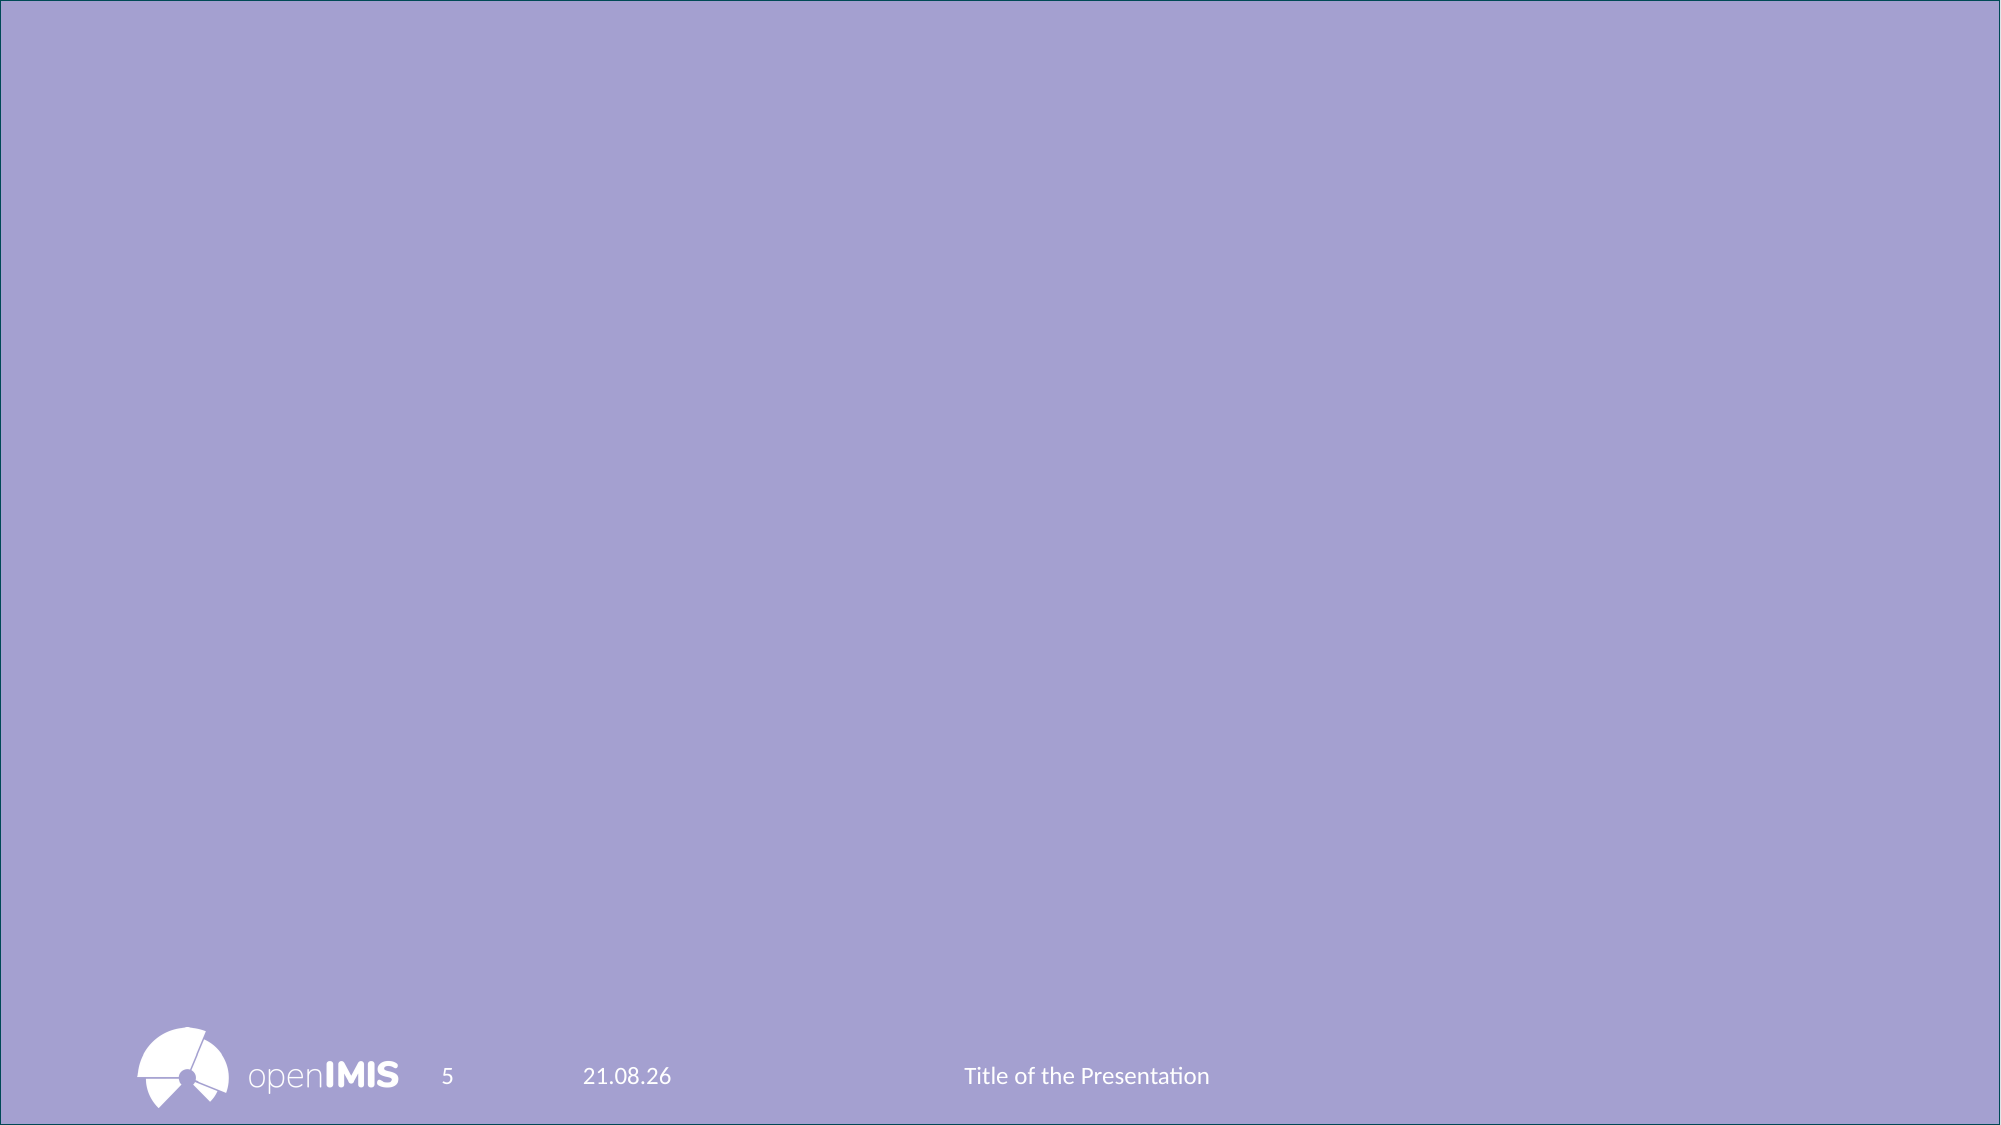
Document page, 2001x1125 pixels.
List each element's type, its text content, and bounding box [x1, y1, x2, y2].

picture [137, 1027, 437, 1108]
footer Title of the Presentation [949, 1044, 1751, 1105]
slide_number 30.11.21 [567, 1044, 937, 1105]
slide_number <number> [426, 1044, 555, 1105]
